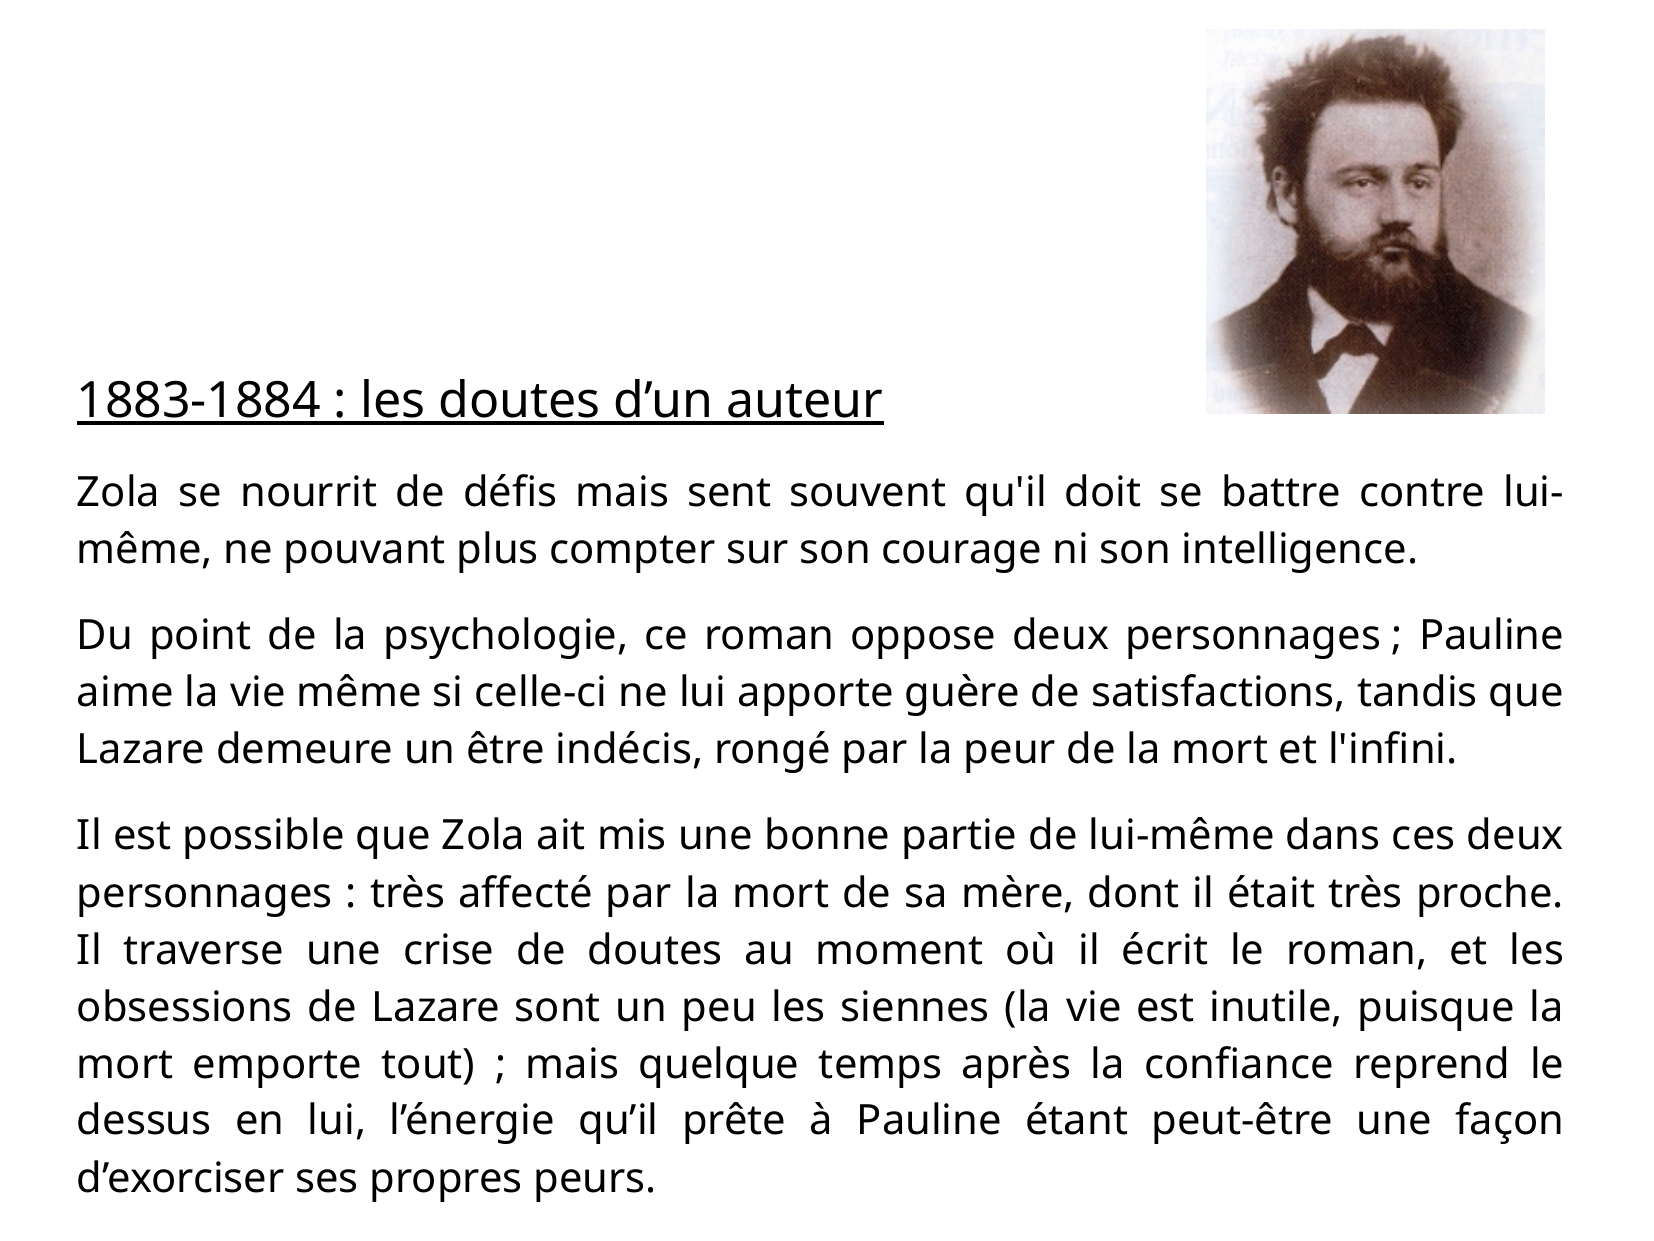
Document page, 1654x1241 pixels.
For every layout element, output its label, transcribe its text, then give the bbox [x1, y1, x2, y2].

picture [1206, 29, 1545, 414]
list 1883-1884 : les doutes d’un auteur Zola se nourrit de défis mais sent souvent qu'il doit se battre contre lui-même, ne pouvant plus compter sur son courage ni son intelligence. Du point de la psychologie, ce roman oppose deux personnages ; Pauline aime la vie même si celle-ci ne lui apporte guère de satisfactions, tandis que Lazare demeure un être indécis, rongé par la peur de la mort et l'infini. Il est possible que Zola ait mis une bonne partie de lui-même dans ces deux personnages : très affecté par la mort de sa mère, dont il était très proche. Il traverse une crise de doutes au moment où il écrit le roman, et les obsessions de Lazare sont un peu les siennes (la vie est inutile, puisque la mort emporte tout) ; mais quelque temps après la confiance reprend le dessus en lui, l’énergie qu’il prête à Pauline étant peut-être une façon d’exorciser ses propres peurs. Illustration : portrait de Zola (1870 ; source illustration : wikipedia.org) [76, 265, 1565, 1241]
